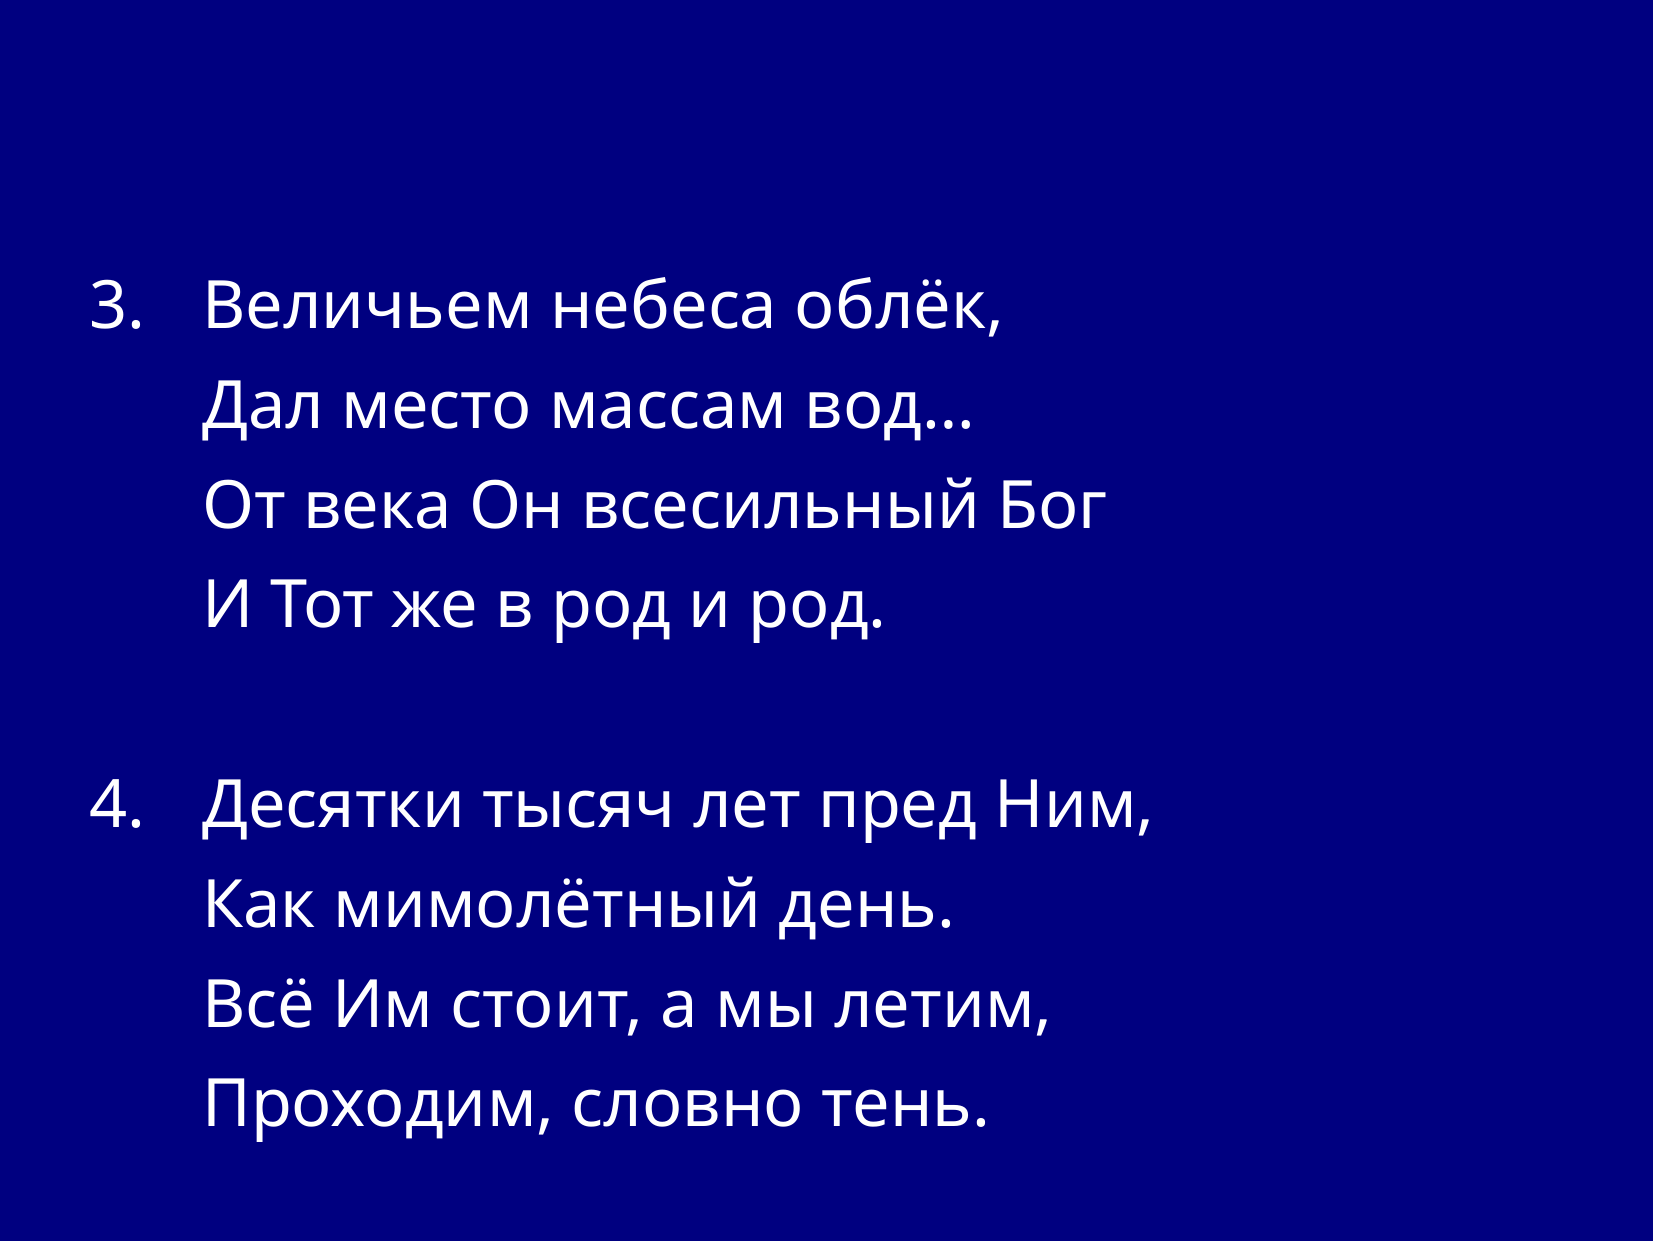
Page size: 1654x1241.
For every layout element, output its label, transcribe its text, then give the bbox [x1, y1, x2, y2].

text_box 3. Величьем небеса облёк, Дал место массам вод… От века Он всесильный Бог И Тот же в род и род. 4. Десятки тысяч лет пред Ним, Как мимолётный день. Всё Им стоит, а мы летим, Проходим, словно тень. [75, 150, 1576, 1163]
